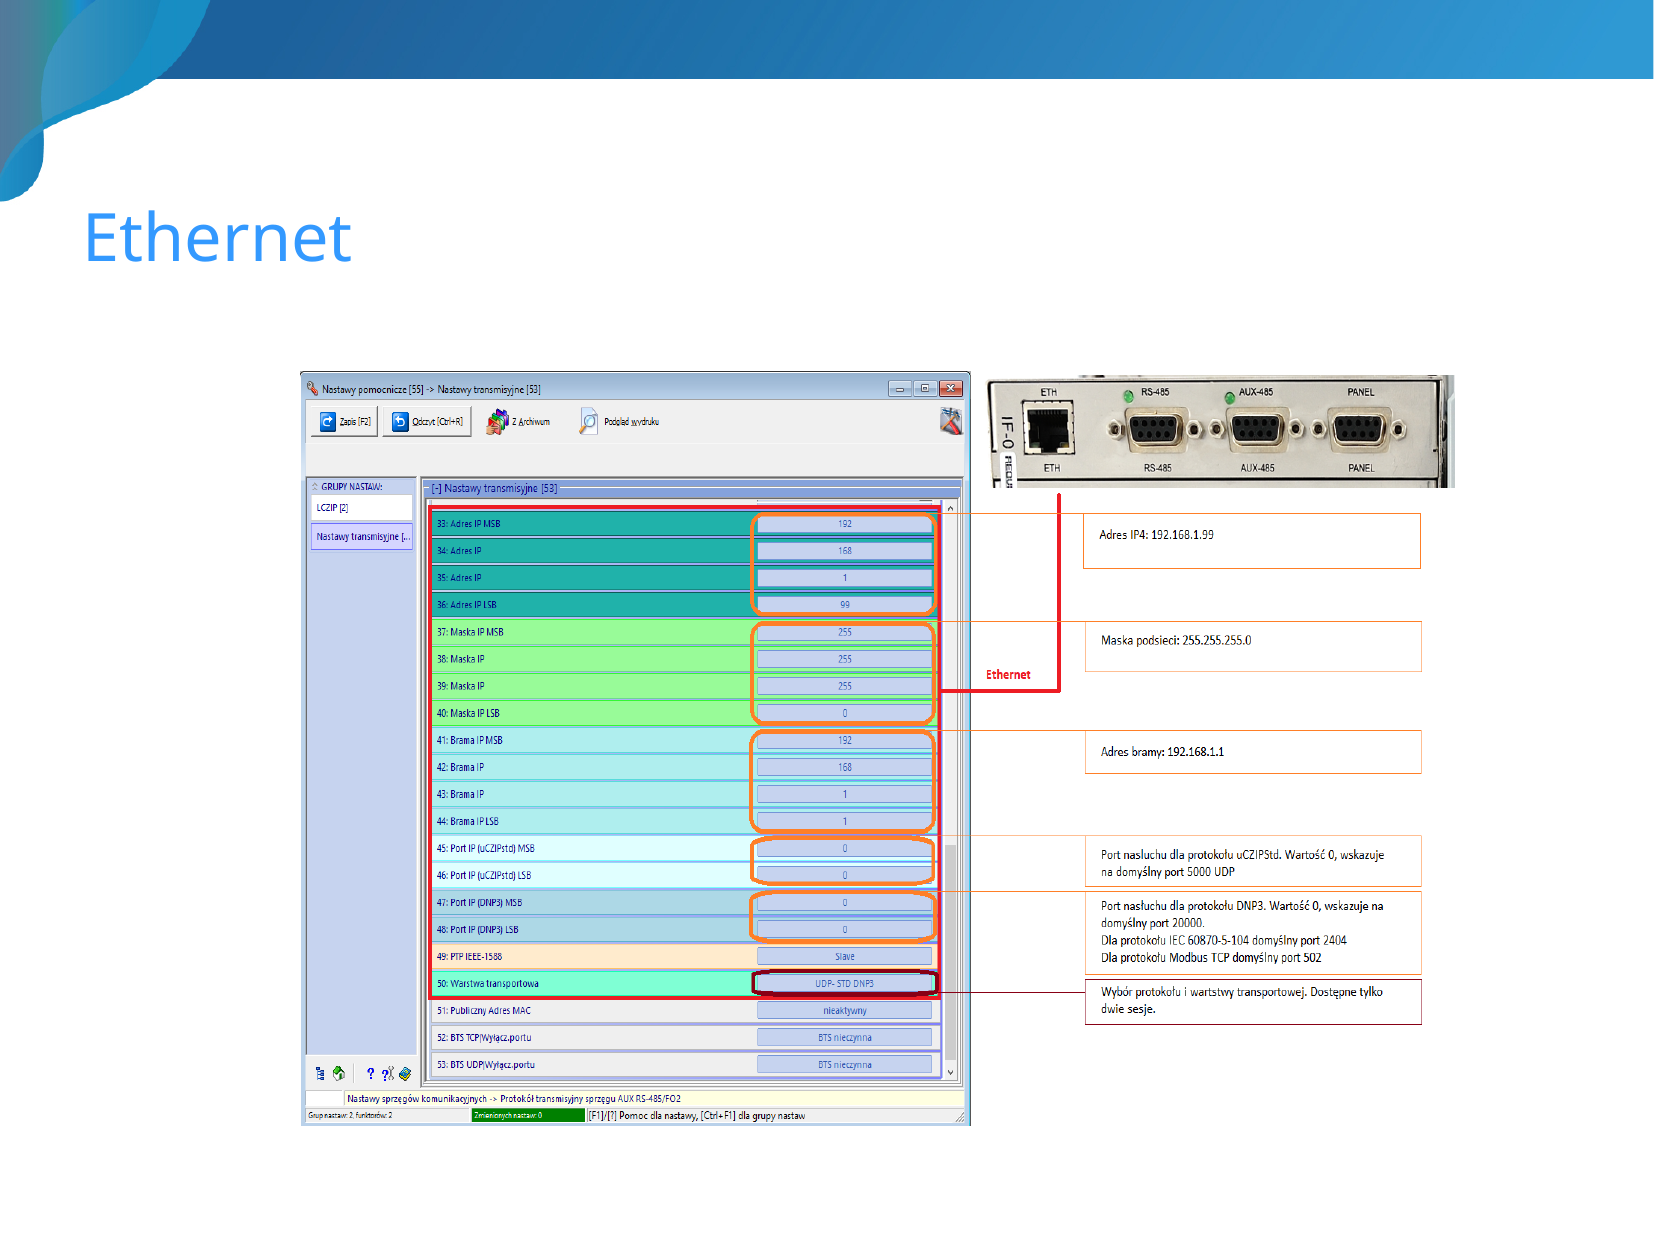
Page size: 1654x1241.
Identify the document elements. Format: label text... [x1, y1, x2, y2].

picture [0, 0, 1654, 1241]
title Ethernet [82, 132, 1571, 340]
